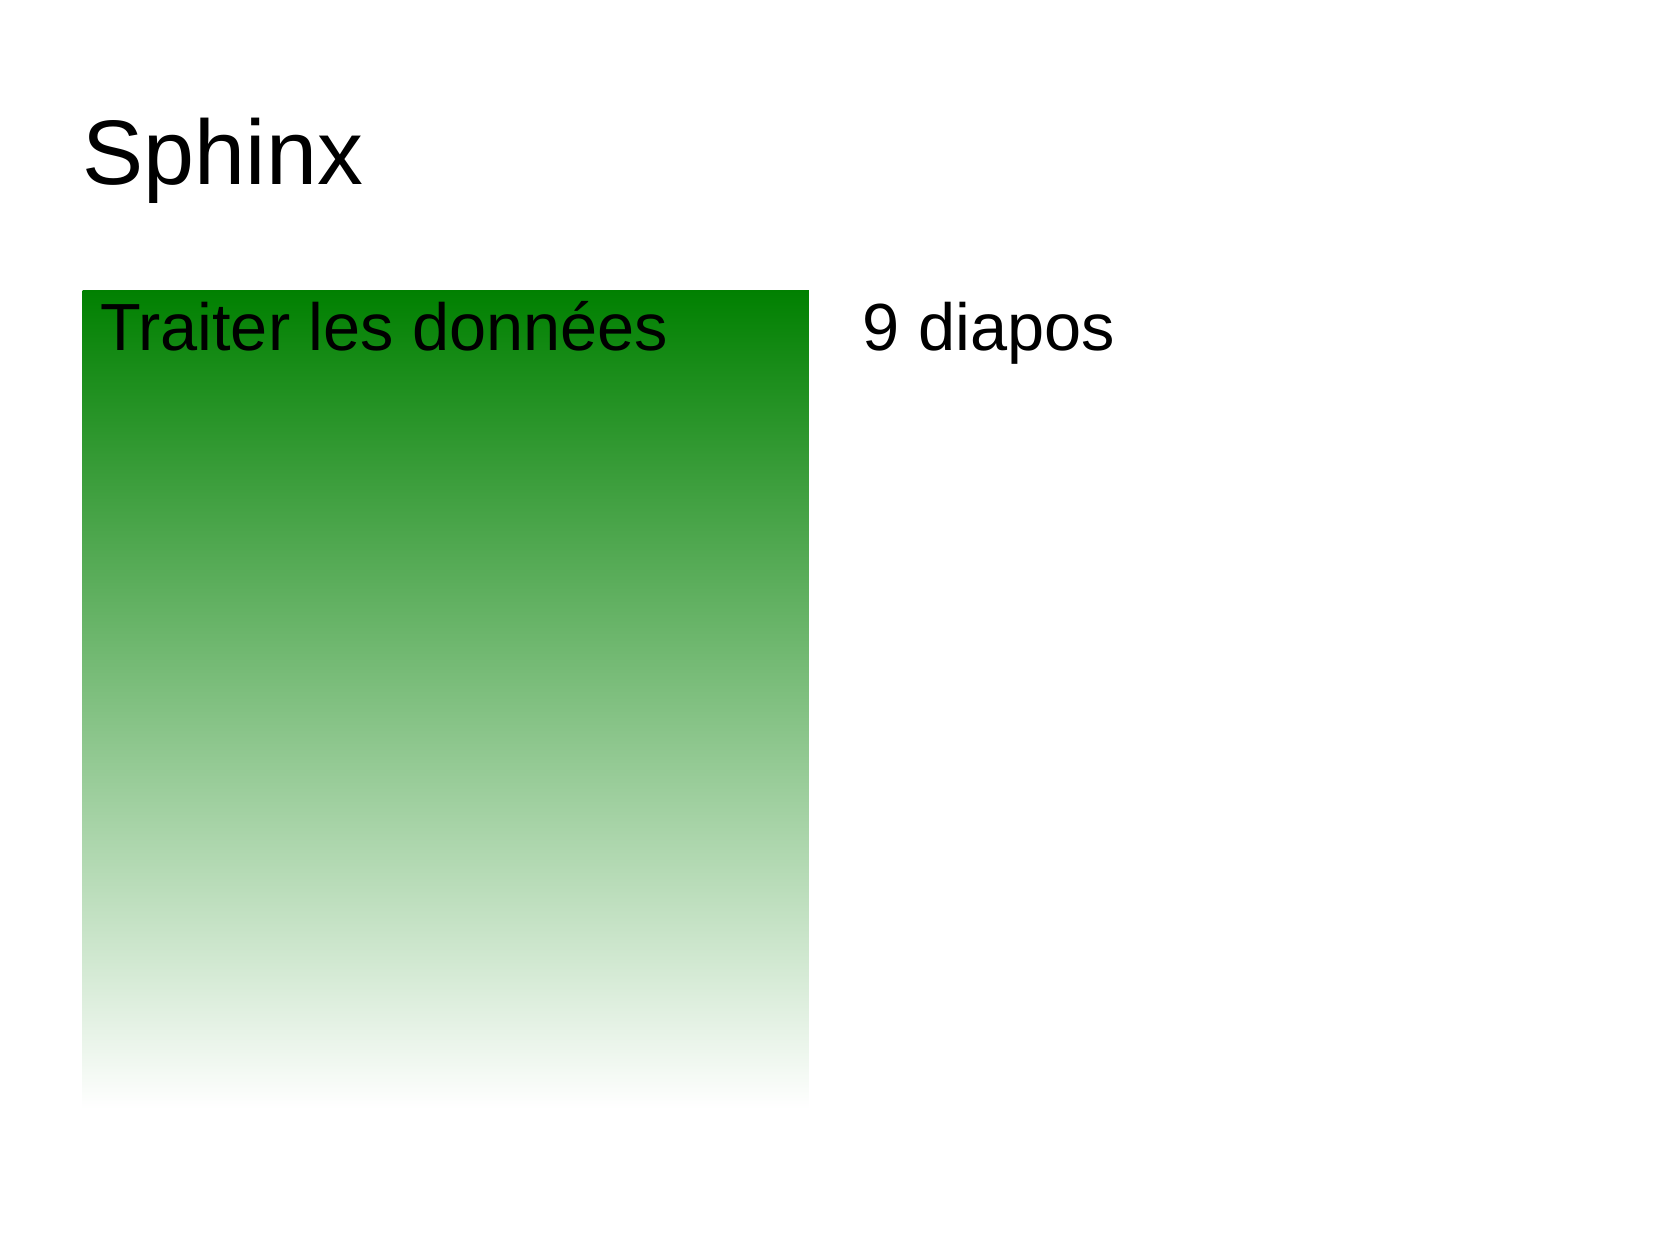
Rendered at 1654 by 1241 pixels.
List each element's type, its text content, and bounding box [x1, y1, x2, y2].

list Traiter les données [82, 290, 809, 1109]
title Sphinx [82, 49, 1571, 257]
list 9 diapos [845, 290, 1572, 1094]
